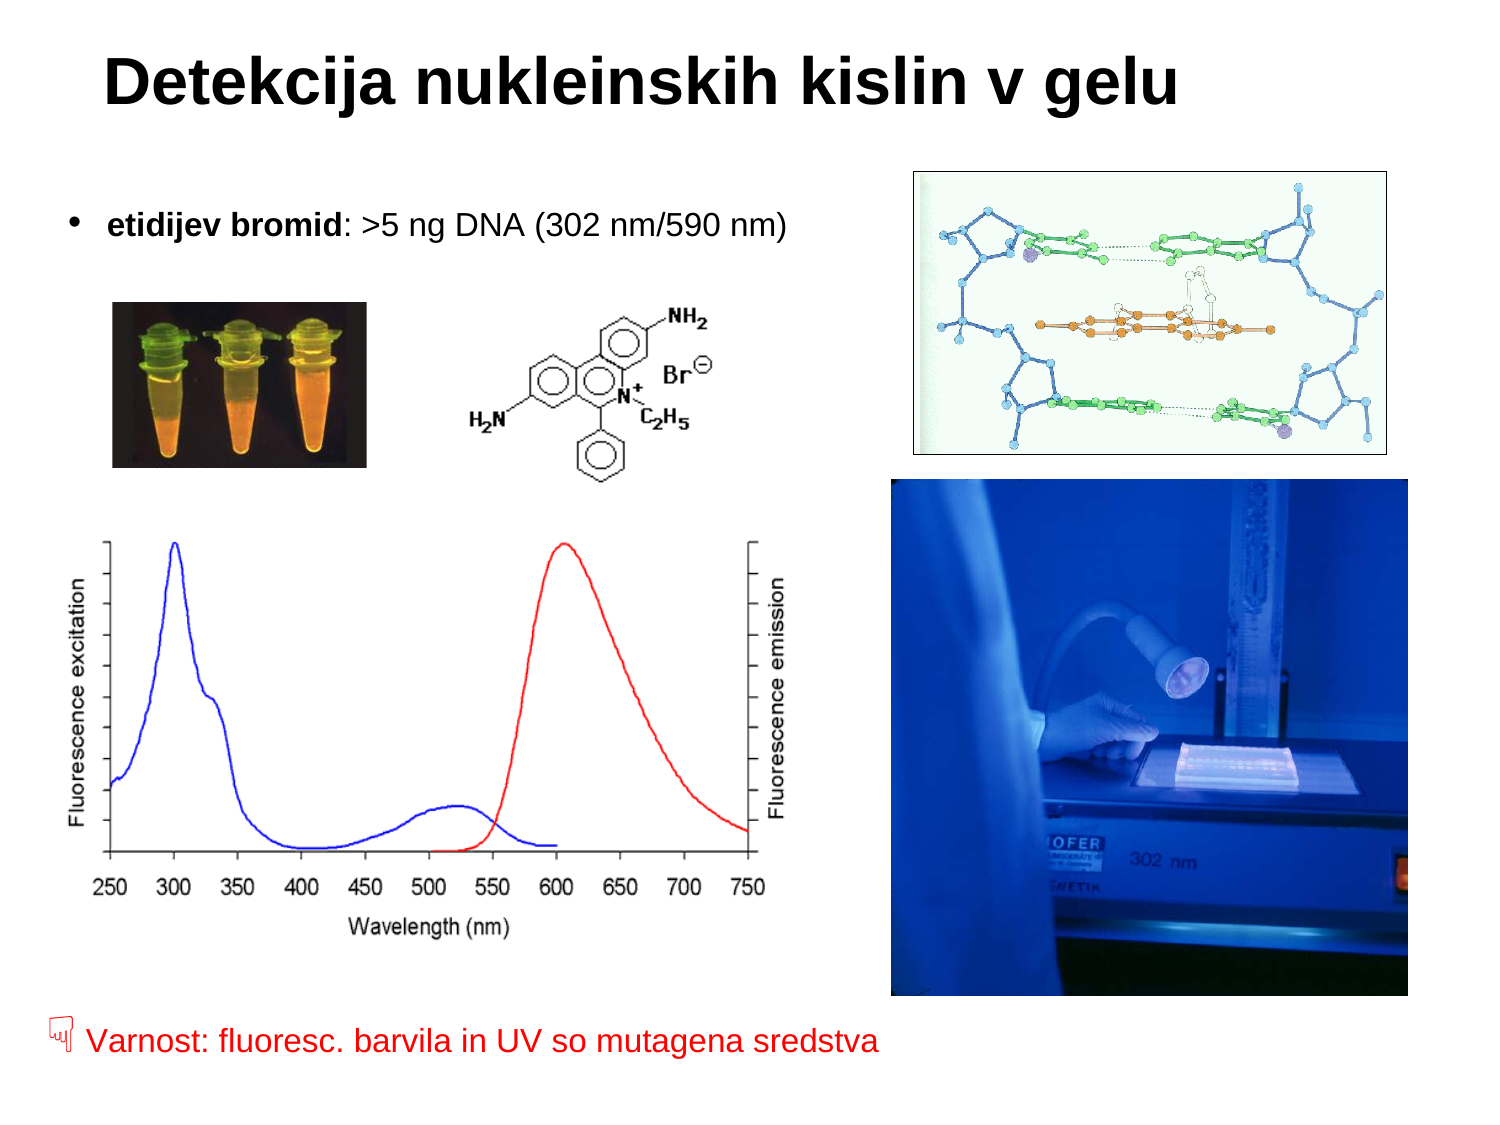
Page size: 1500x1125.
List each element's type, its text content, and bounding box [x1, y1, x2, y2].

picture [112, 302, 367, 468]
text_box  Varnost: fluoresc. barvila in UV so mutagena sredstva [31, 995, 896, 1071]
picture [913, 171, 1386, 455]
text_box etidijev bromid: >5 ng DNA (302 nm/590 nm) [53, 138, 857, 279]
picture [891, 479, 1408, 996]
title Detekcija nukleinskih kislin v gelu [49, 30, 1235, 126]
picture [454, 290, 727, 498]
picture [53, 515, 798, 969]
